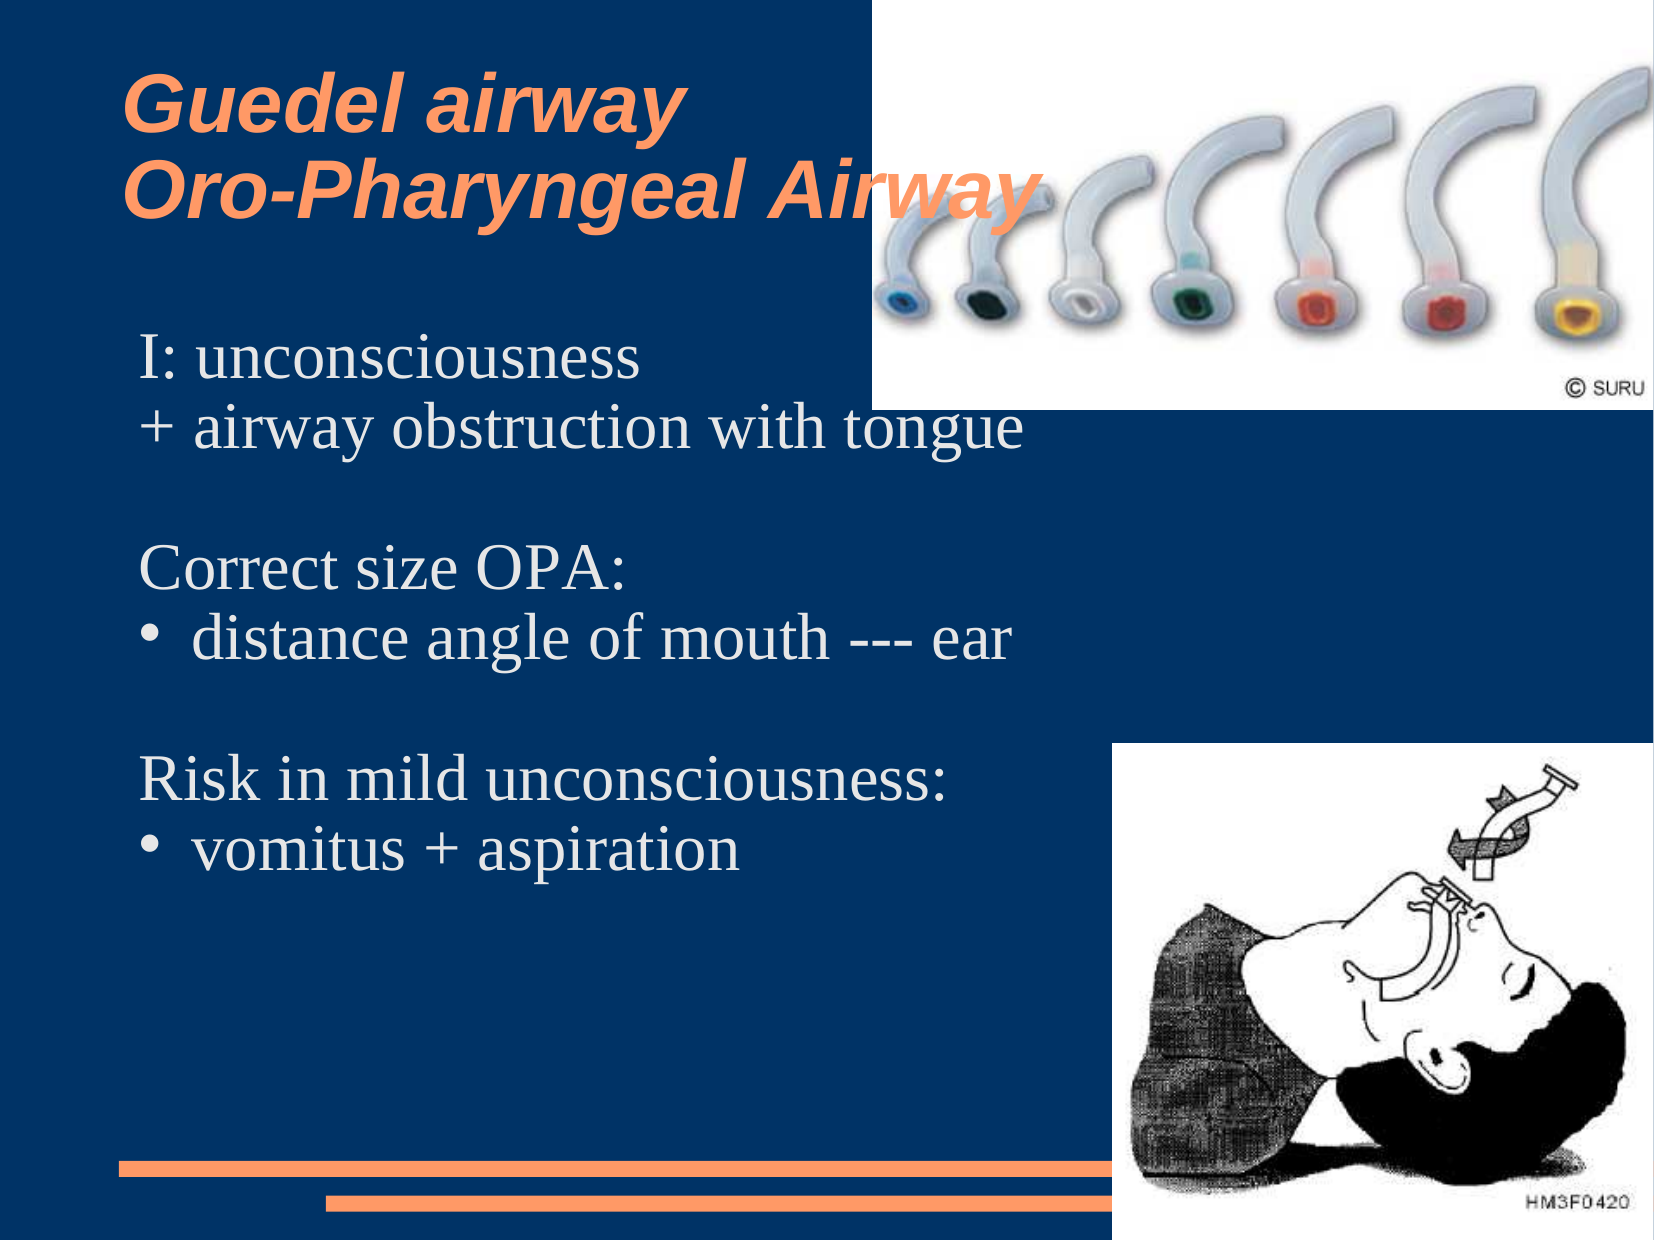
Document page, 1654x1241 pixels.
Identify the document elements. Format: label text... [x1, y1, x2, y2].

picture [872, 0, 1654, 410]
list I: unconsciousness + airway obstruction with tongue Correct size OPA: distance angle of mouth --- ear Risk in mild unconsciousness: vomitus + aspiration [121, 322, 1465, 1133]
picture [1112, 743, 1654, 1241]
title Guedel airway Oro-Pharyngeal Airway [121, 37, 1237, 263]
